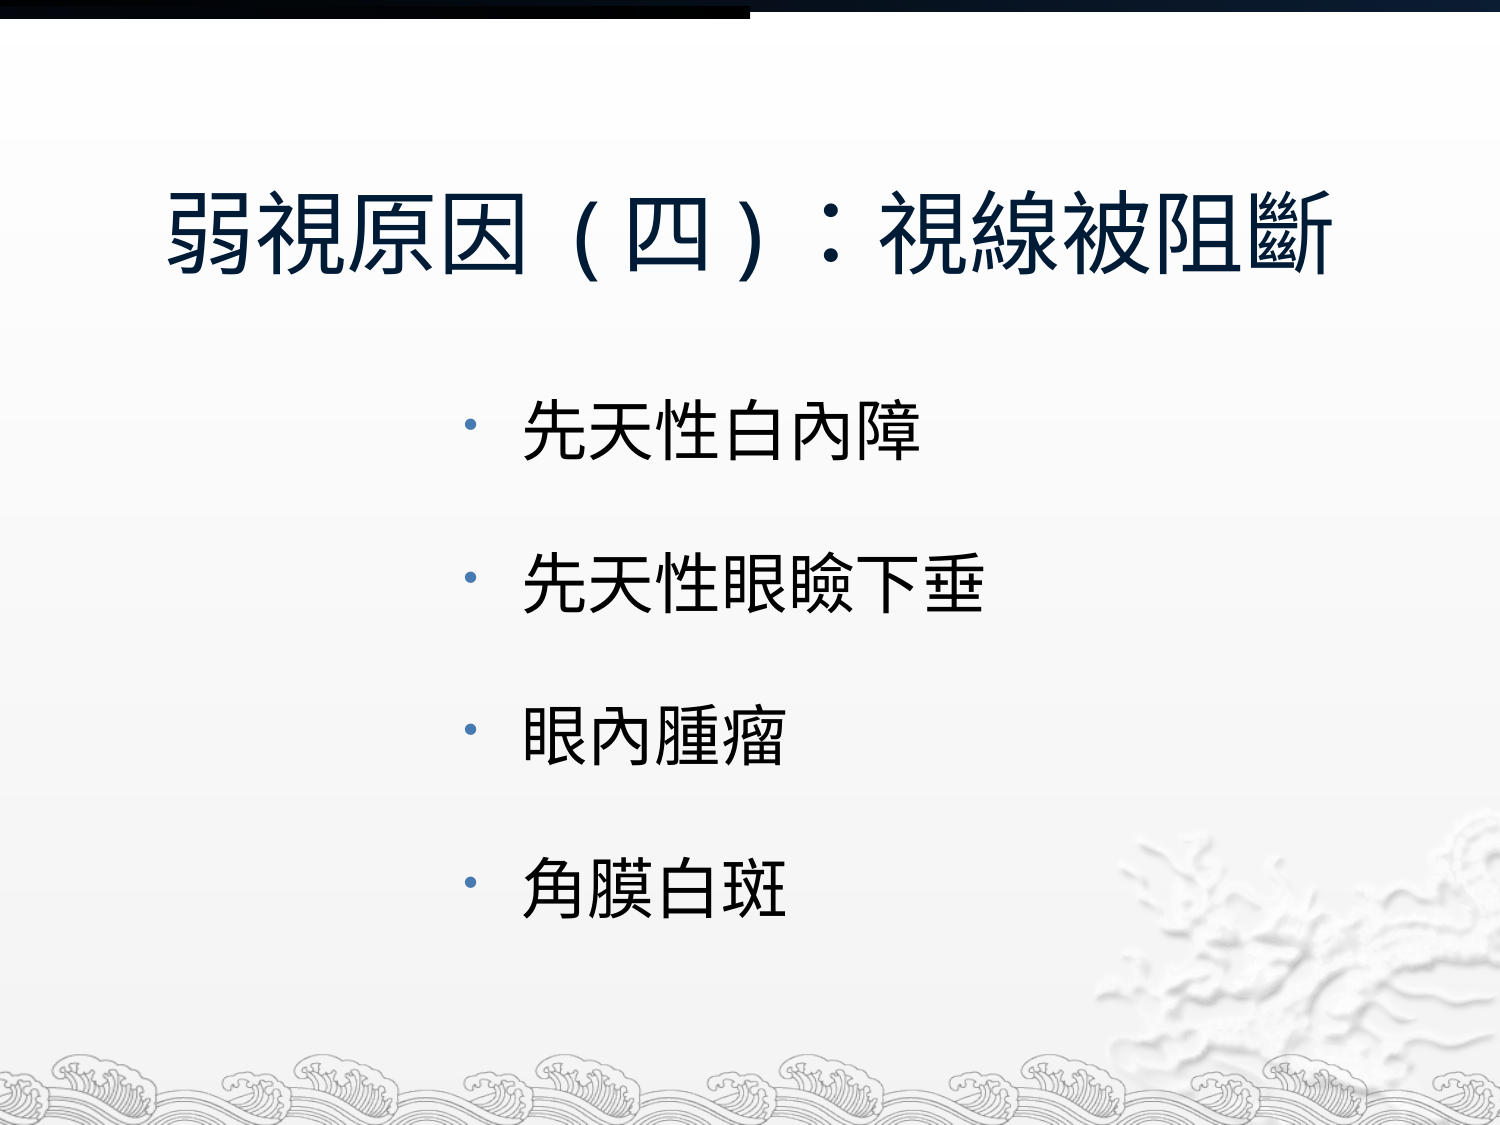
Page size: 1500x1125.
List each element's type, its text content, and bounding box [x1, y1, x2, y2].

list 先天性白內障 先天性眼瞼下垂 眼內腫瘤 角膜白斑 [450, 324, 1088, 963]
title 弱視原因 (四)：視線被阻斷 [112, 137, 1388, 325]
